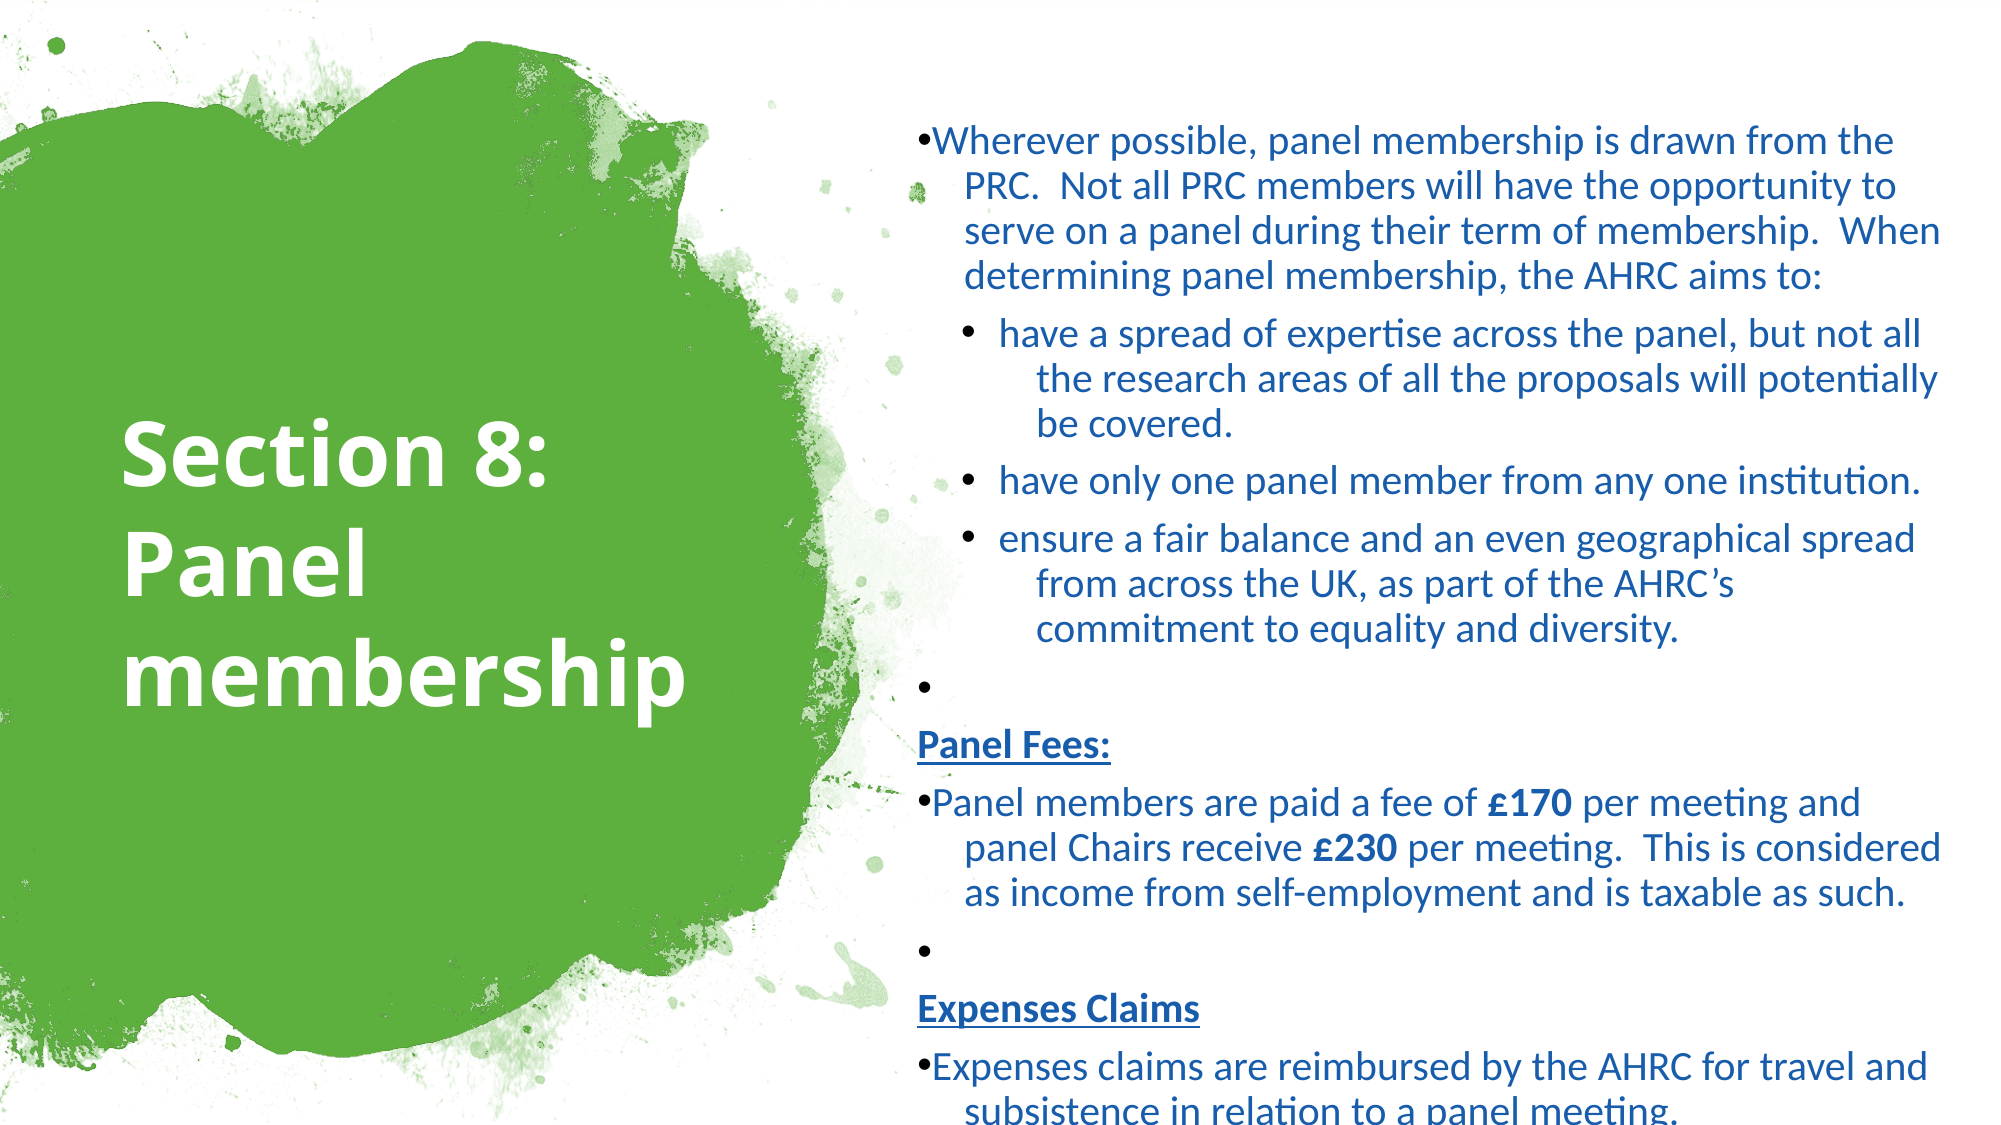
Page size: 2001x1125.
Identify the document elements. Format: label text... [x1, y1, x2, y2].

picture [1229, 1107, 1240, 1113]
picture [1567, 1107, 1578, 1113]
picture [1105, 1108, 1115, 1125]
picture [1401, 1116, 1410, 1123]
picture [0, 0, 2000, 1125]
picture [1536, 1108, 1544, 1125]
picture [1610, 1108, 1620, 1125]
picture [1633, 1108, 1643, 1125]
picture [1548, 1108, 1556, 1125]
picture [1302, 1108, 1314, 1122]
picture [1281, 1108, 1291, 1125]
picture [1369, 1108, 1381, 1122]
picture [1185, 1108, 1195, 1125]
text_box Section 8: Panel membership [105, 337, 707, 790]
picture [1494, 1107, 1505, 1113]
text_box Wherever possible, panel membership is drawn from the PRC. Not all PRC members will have the opportunity to serve on a panel during their term of membership. When determining panel membership, the AHRC aims to: have a spread of expertise across the panel, but not all the research areas of all the proposals will potentially be covered. have only one panel member from any one institution. ensure a fair balance and an even geographical spread from across the UK, as part of the AHRC’s commitment to equality and diversity. Panel Fees: Panel members are paid a fee of £170 per meeting and panel Chairs receive £230 per meeting. This is considered as income from self-employment and is taxable as such. Expenses Claims Expenses claims are reimbursed by the AHRC for travel and subsistence in relation to a panel meeting. [902, 111, 1974, 1086]
picture [1325, 1108, 1335, 1125]
picture [1452, 1116, 1461, 1123]
picture [1431, 1108, 1442, 1122]
picture [1473, 1108, 1483, 1125]
picture [1654, 1107, 1662, 1115]
picture [1084, 1107, 1095, 1113]
picture [1144, 1107, 1155, 1113]
picture [1009, 1108, 1019, 1122]
picture [1588, 1107, 1599, 1113]
picture [1260, 1116, 1269, 1123]
